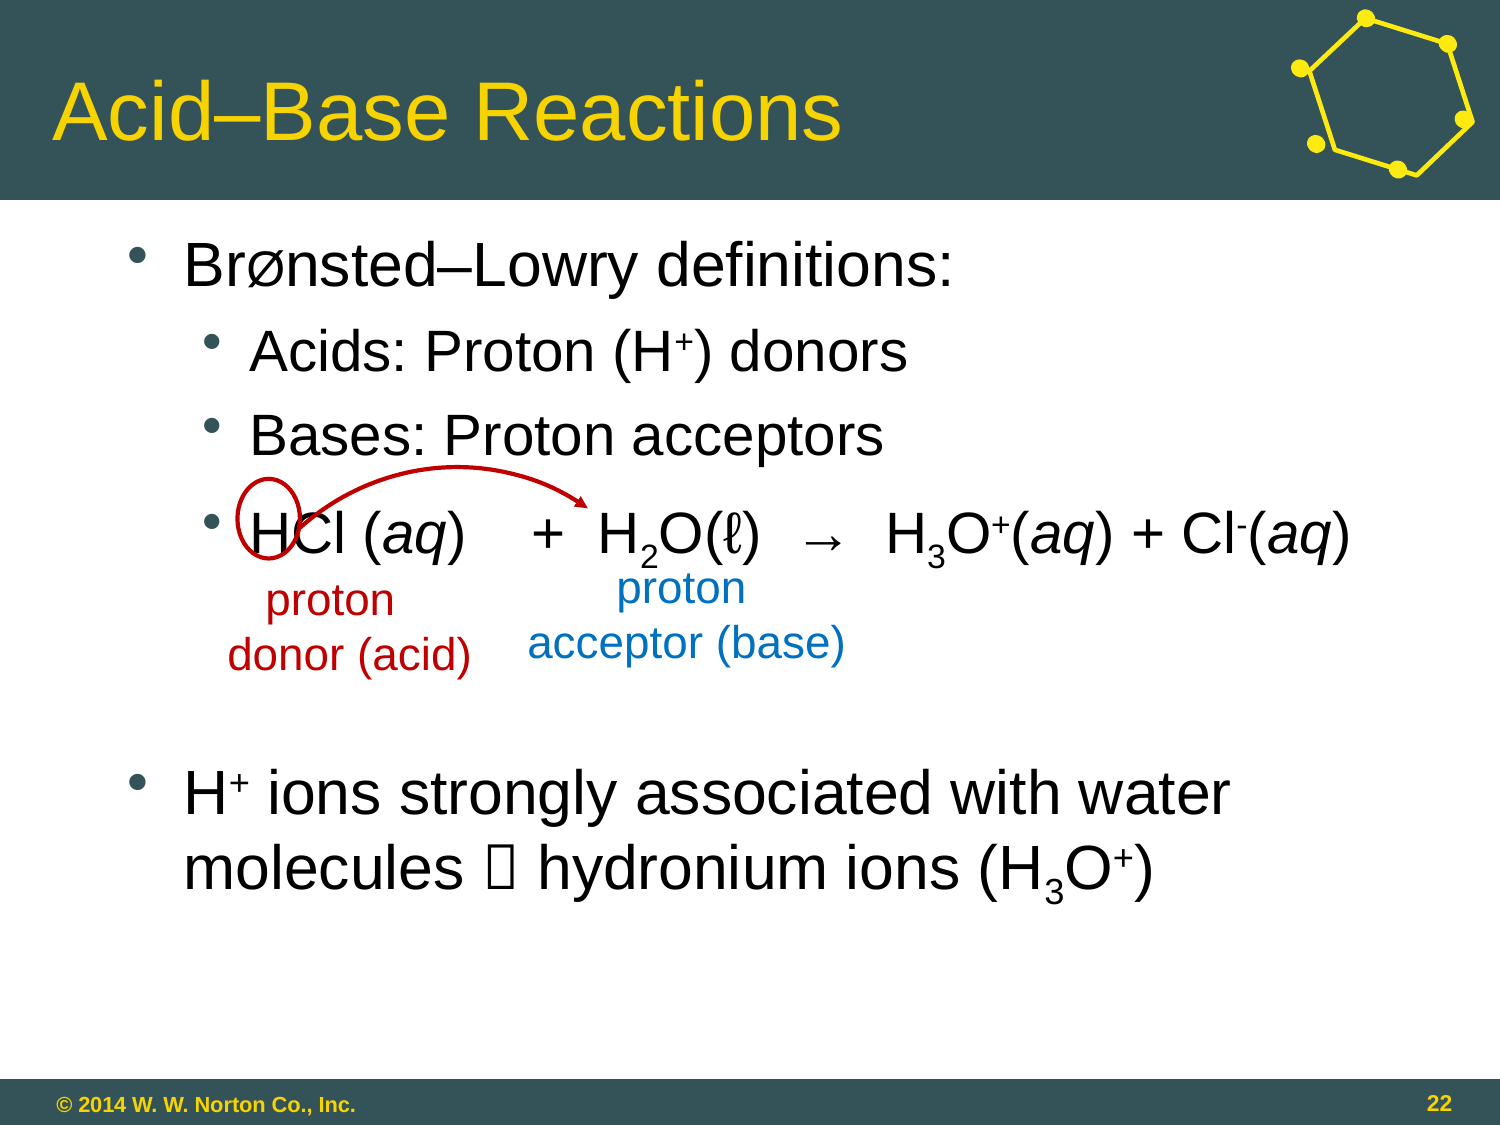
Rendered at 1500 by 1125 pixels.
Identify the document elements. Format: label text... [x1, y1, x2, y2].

slide_number <number> [1408, 1085, 1468, 1120]
list BrØnsted–Lowry definitions: Acids: Proton (H+) donors Bases: Proton acceptors HCl (aq) + H2O(ℓ) → H3O+(aq) + Cl-(aq) H+ ions strongly associated with water molecules  hydronium ions (H3O+) [112, 224, 1450, 913]
text_box proton donor (acid) [212, 562, 538, 688]
title Acid–Base Reactions [37, 19, 1118, 195]
text_box proton acceptor (base) [512, 549, 925, 675]
